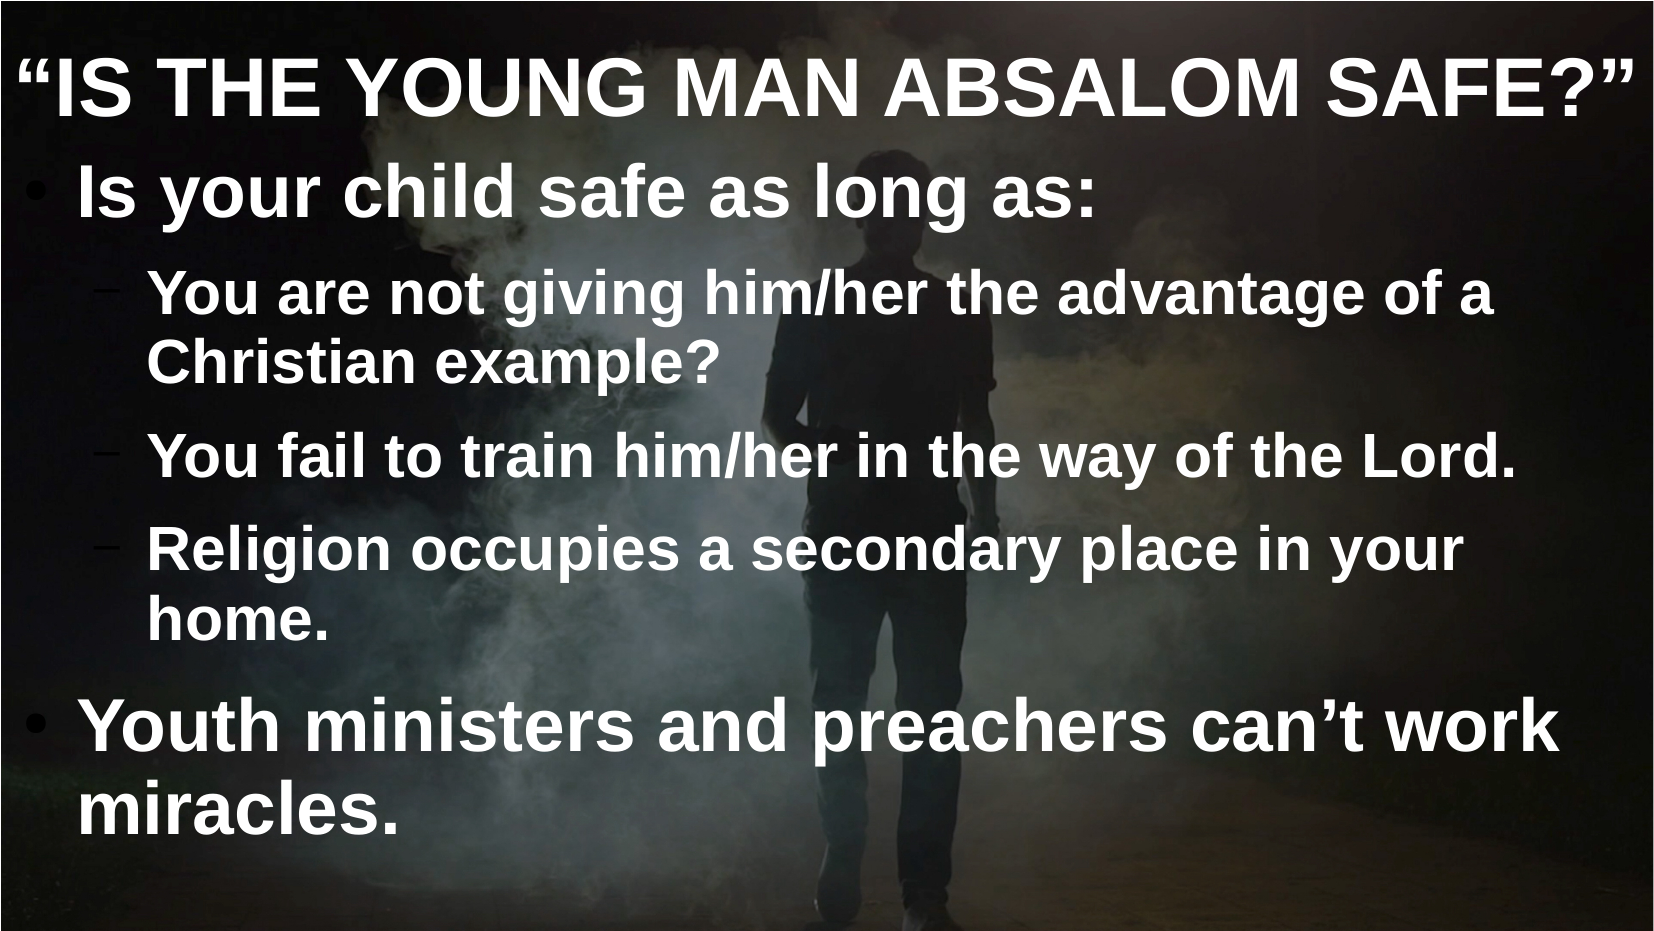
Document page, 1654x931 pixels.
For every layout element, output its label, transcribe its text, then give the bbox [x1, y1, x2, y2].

picture [1, 166, 5, 931]
title “IS THE YOUNG MAN ABSALOM SAFE?” [0, 9, 1654, 166]
list Is your child safe as long as: You are not giving him/her the advantage of a Christian example? You fail to train him/her in the way of the Lord. Religion occupies a secondary place in your home. Youth ministers and preachers can’t work miracles. [5, 150, 1654, 931]
picture [1, 1, 1654, 9]
